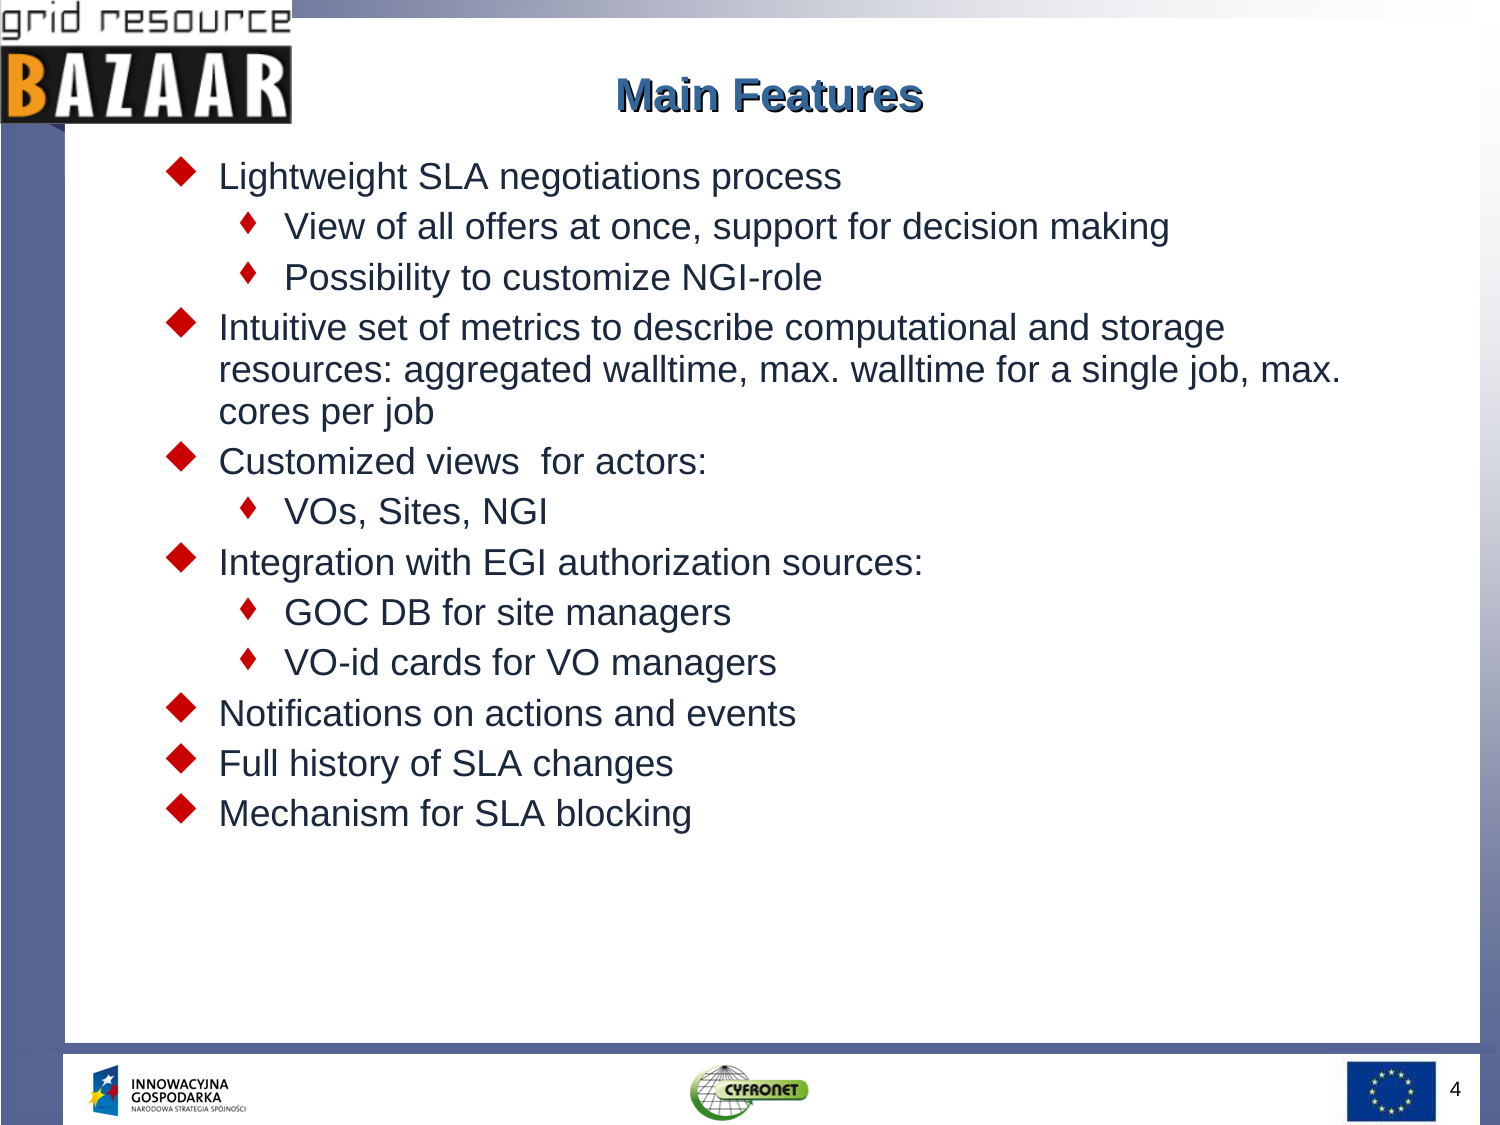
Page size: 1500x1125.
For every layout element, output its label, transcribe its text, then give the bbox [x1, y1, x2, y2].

title Main Features [127, 43, 1412, 145]
list Lightweight SLA negotiations process View of all offers at once, support for decision making Possibility to customize NGI-role Intuitive set of metrics to describe computational and storage resources: aggregated walltime, max. walltime for a single job, max. cores per job Customized views for actors: VOs, Sites, NGI Integration with EGI authorization sources: GOC DB for site managers VO-id cards for VO managers Notifications on actions and events Full history of SLA changes Mechanism for SLA blocking [147, 147, 1359, 1010]
picture [0, 0, 1500, 1125]
